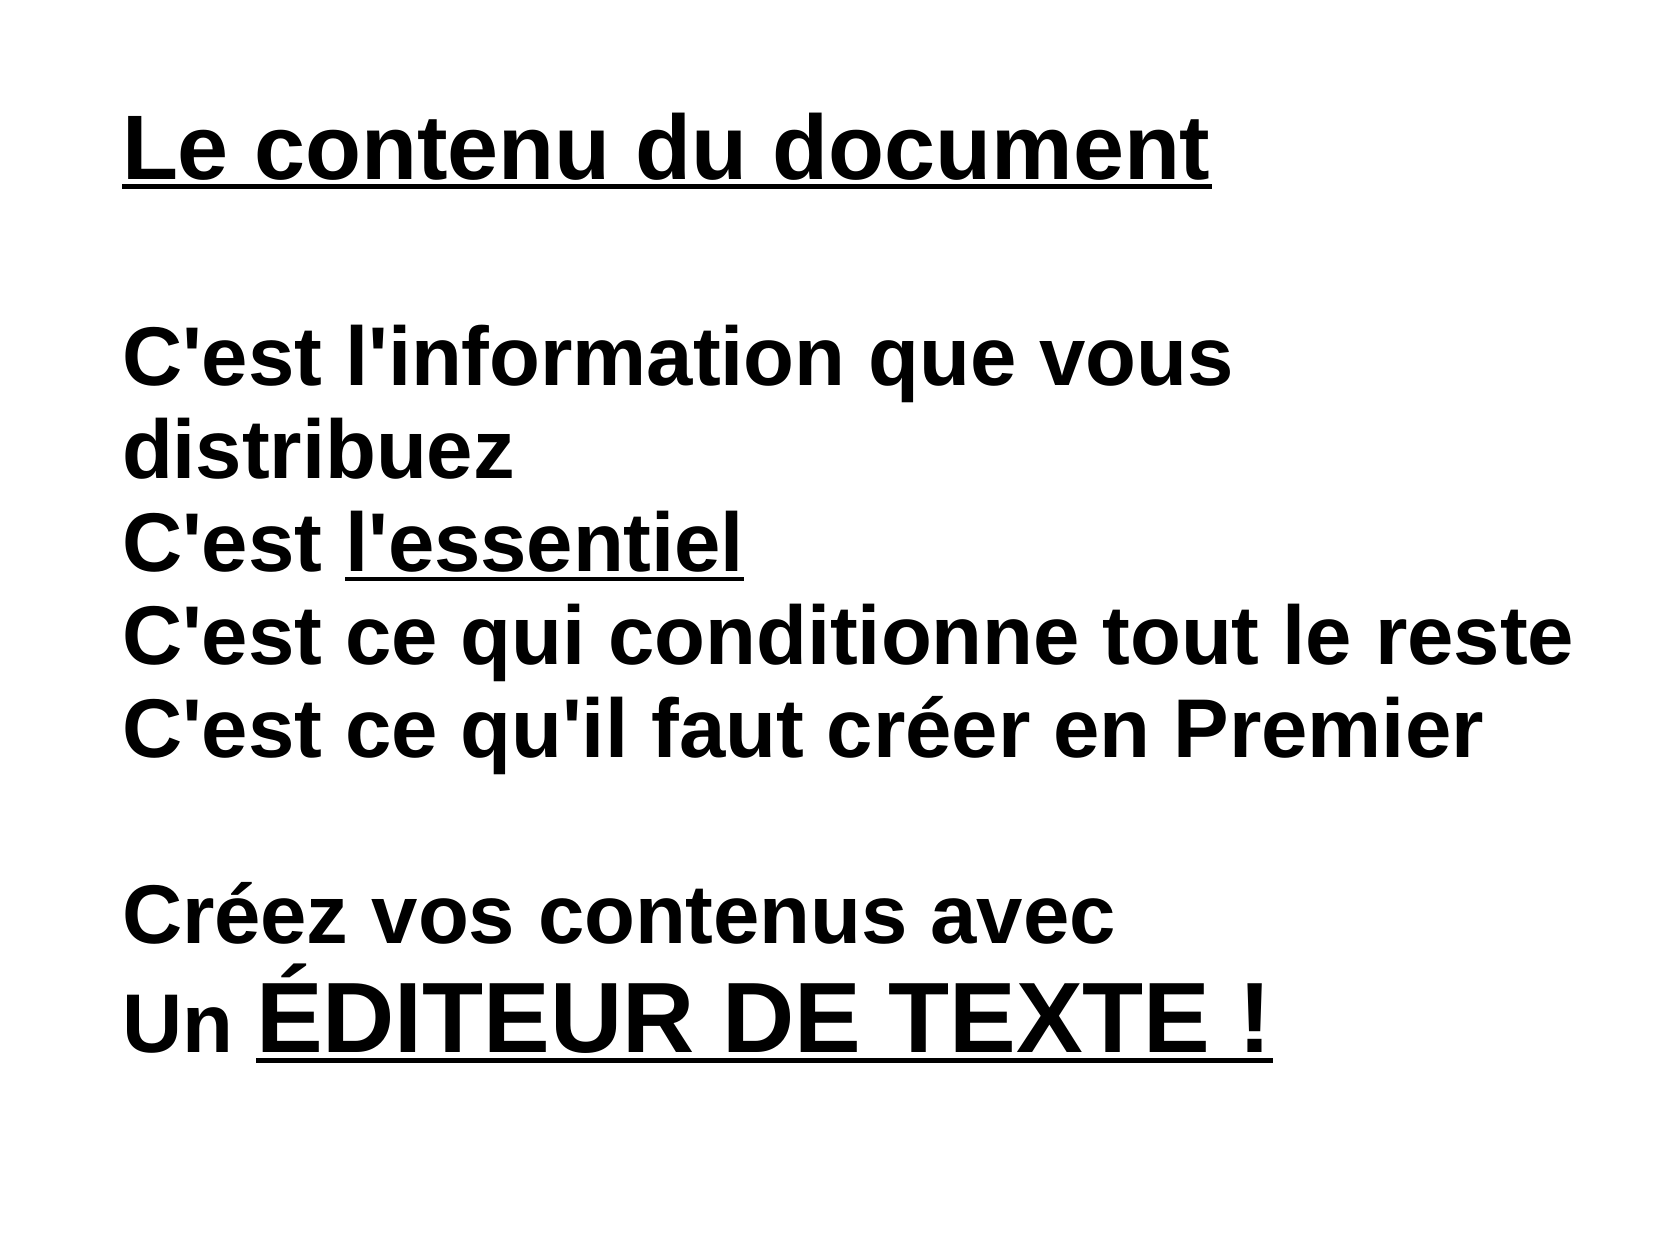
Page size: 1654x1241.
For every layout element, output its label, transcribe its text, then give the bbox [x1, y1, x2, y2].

text_box Le contenu du document C'est l'information que vous distribuez C'est l'essentiel C'est ce qui conditionne tout le reste C'est ce qu'il faut créer en Premier Créez vos contenus avec Un ÉDITEUR DE TEXTE ! [107, 88, 1633, 1081]
